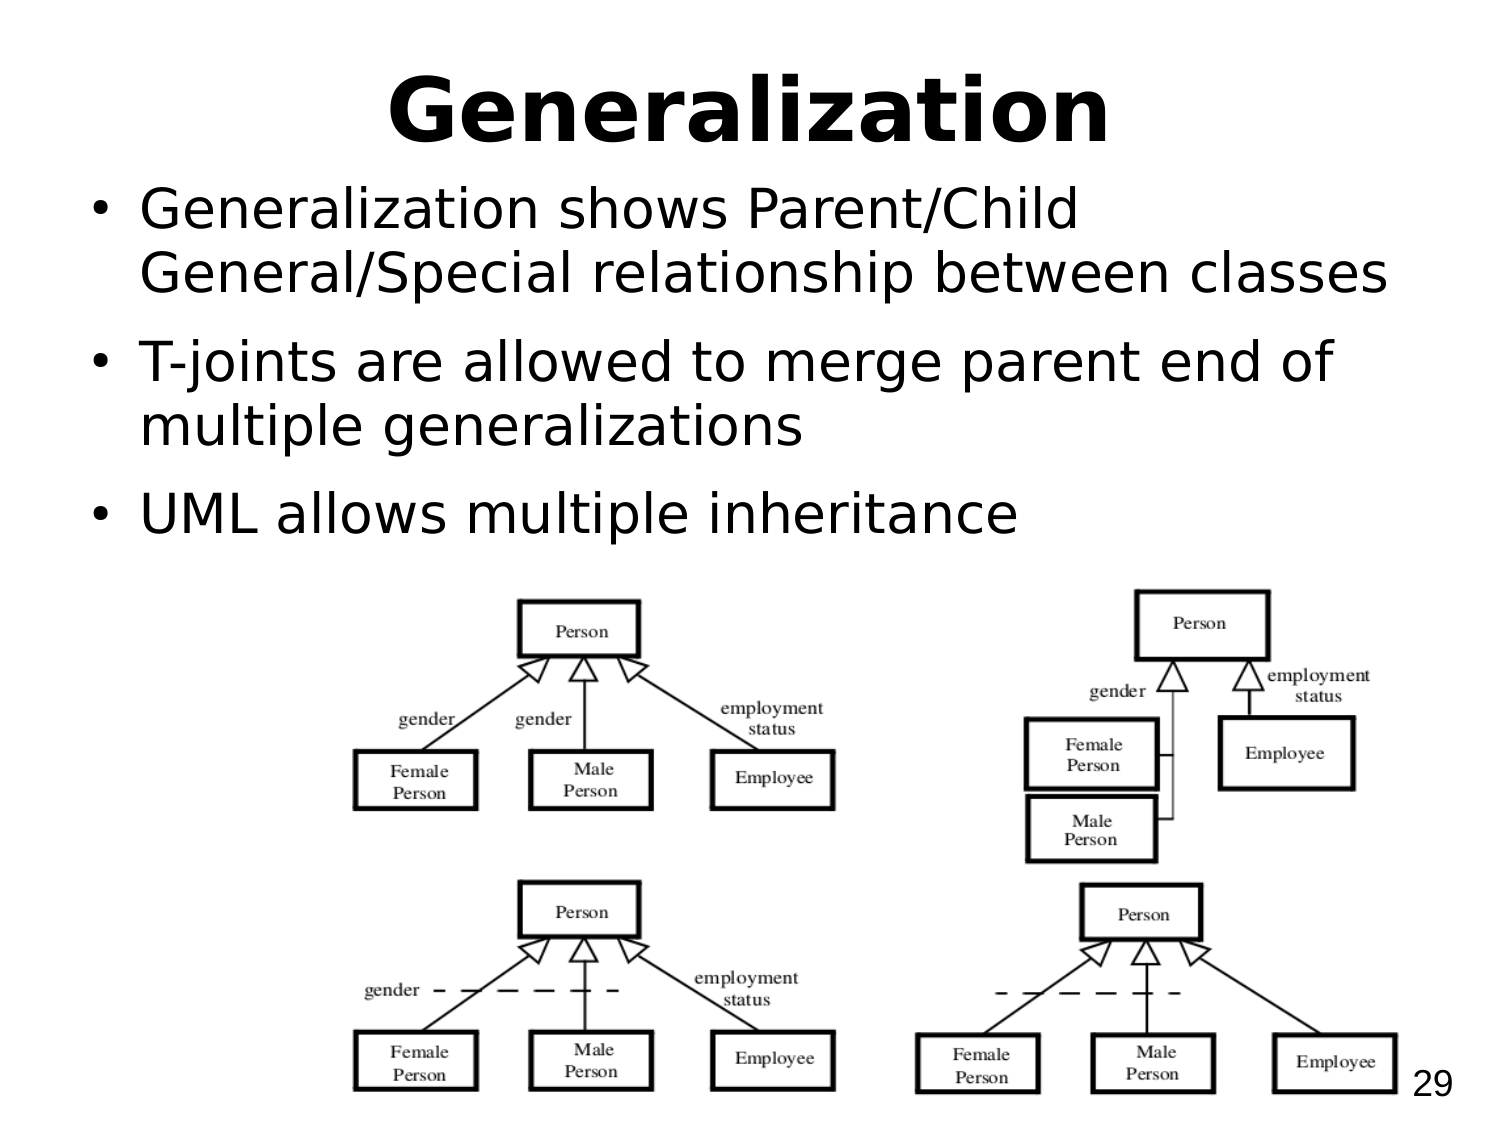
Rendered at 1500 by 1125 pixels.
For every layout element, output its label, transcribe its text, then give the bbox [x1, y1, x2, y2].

list Generalization shows Parent/Child General/Special relationship between classes T-joints are allowed to merge parent end of multiple generalizations UML allows multiple inheritance [75, 176, 1395, 611]
picture [342, 567, 1404, 1104]
title Generalization [75, 44, 1425, 177]
